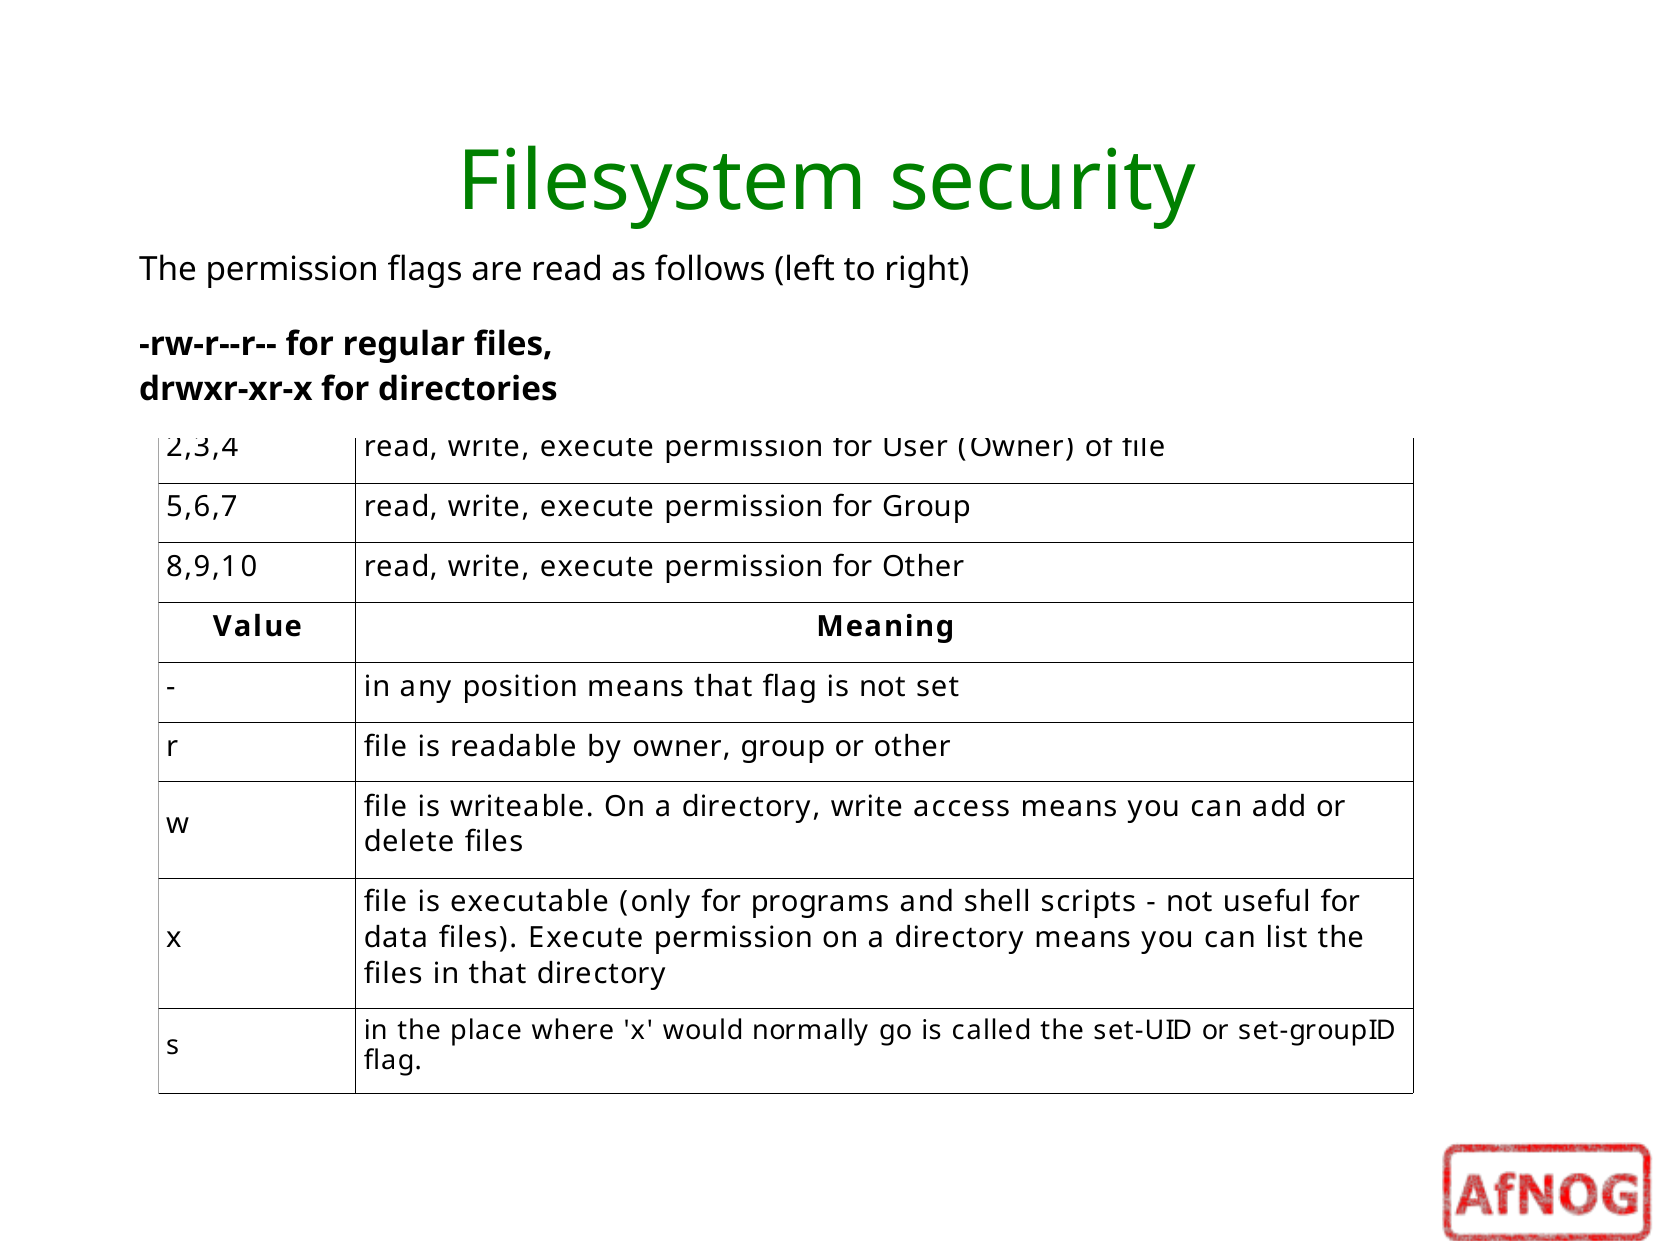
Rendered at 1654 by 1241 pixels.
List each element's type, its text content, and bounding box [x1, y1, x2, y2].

chart [158, 438, 1442, 1119]
picture [1441, 1141, 1654, 1241]
list The permission flags are read as follows (left to right) -rw-r--r-- for regular files, drwxr-xr-x for directories [121, 245, 1533, 391]
title Filesystem security [121, 73, 1533, 245]
